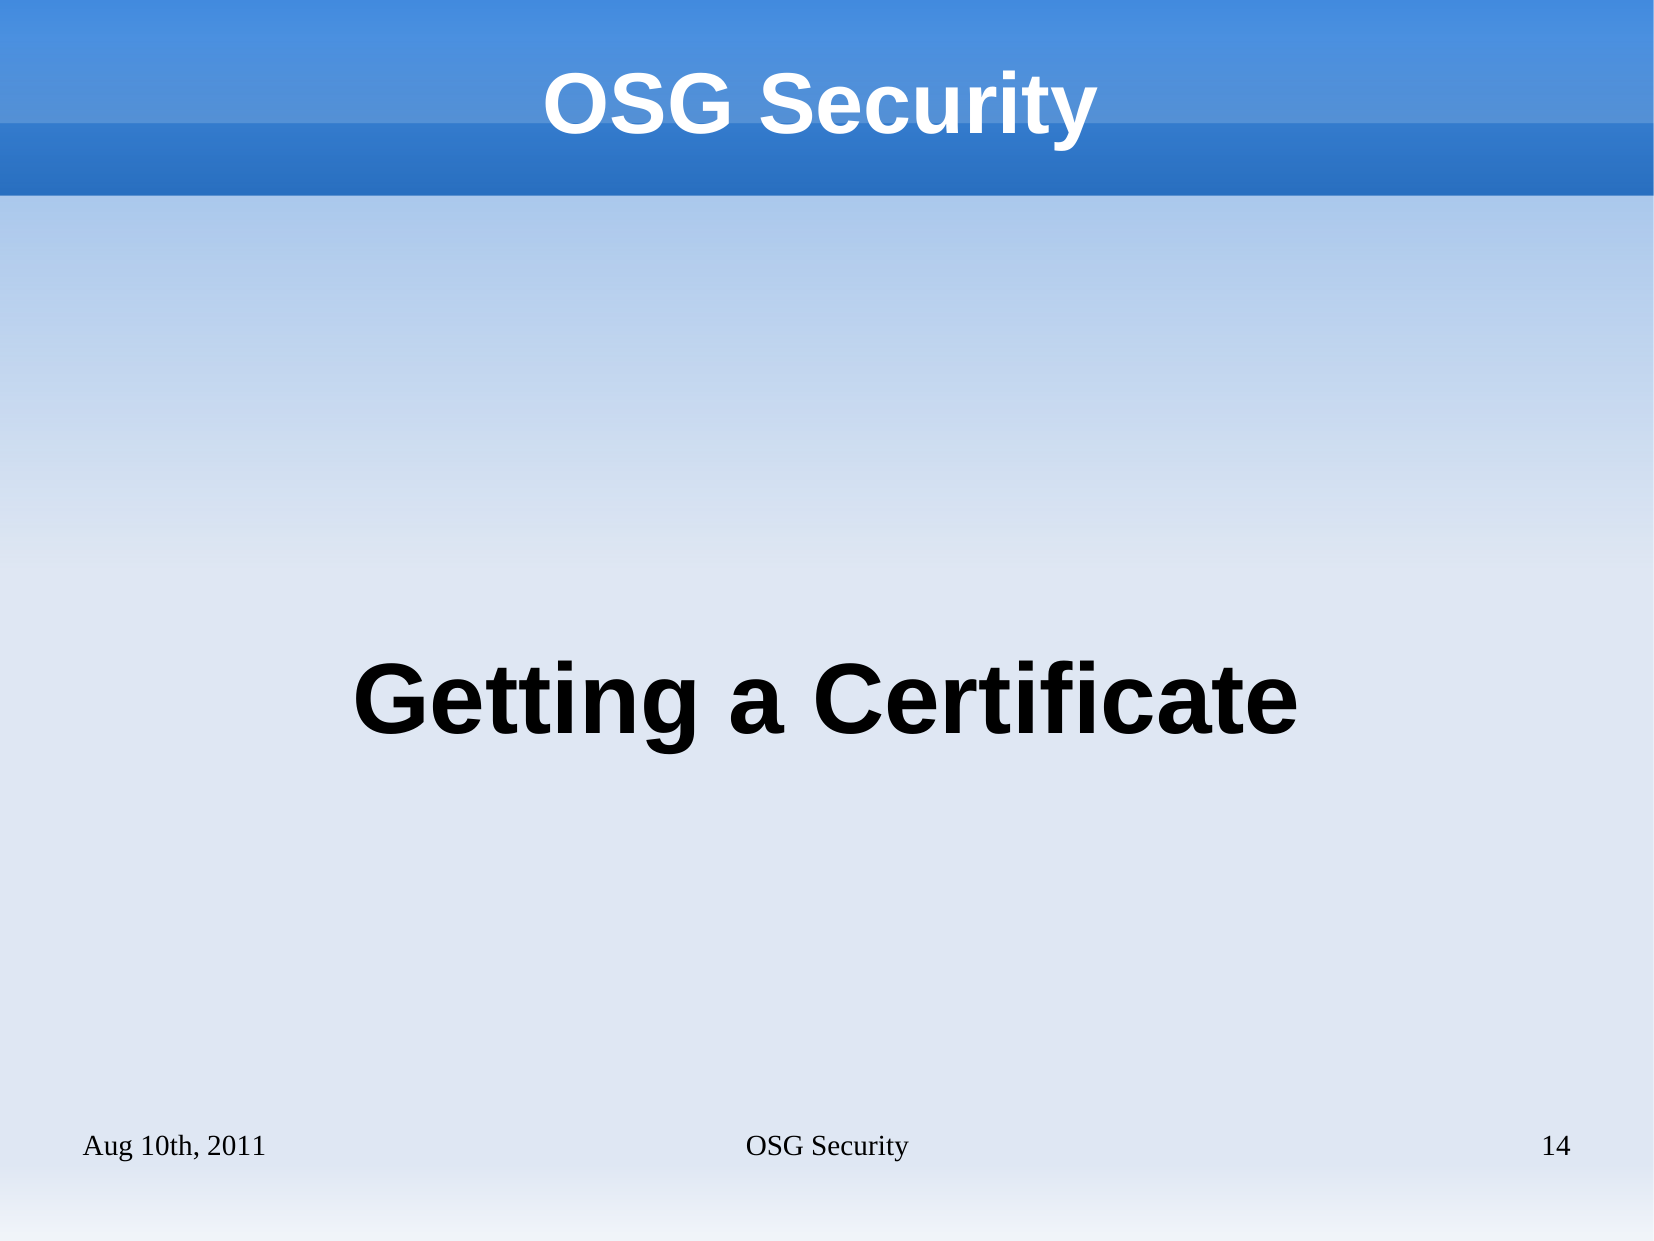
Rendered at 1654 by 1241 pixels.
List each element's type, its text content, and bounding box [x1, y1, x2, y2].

title OSG Security [76, 0, 1565, 208]
picture [0, 0, 1654, 1241]
subtitle Getting a Certificate [82, 290, 1571, 1109]
